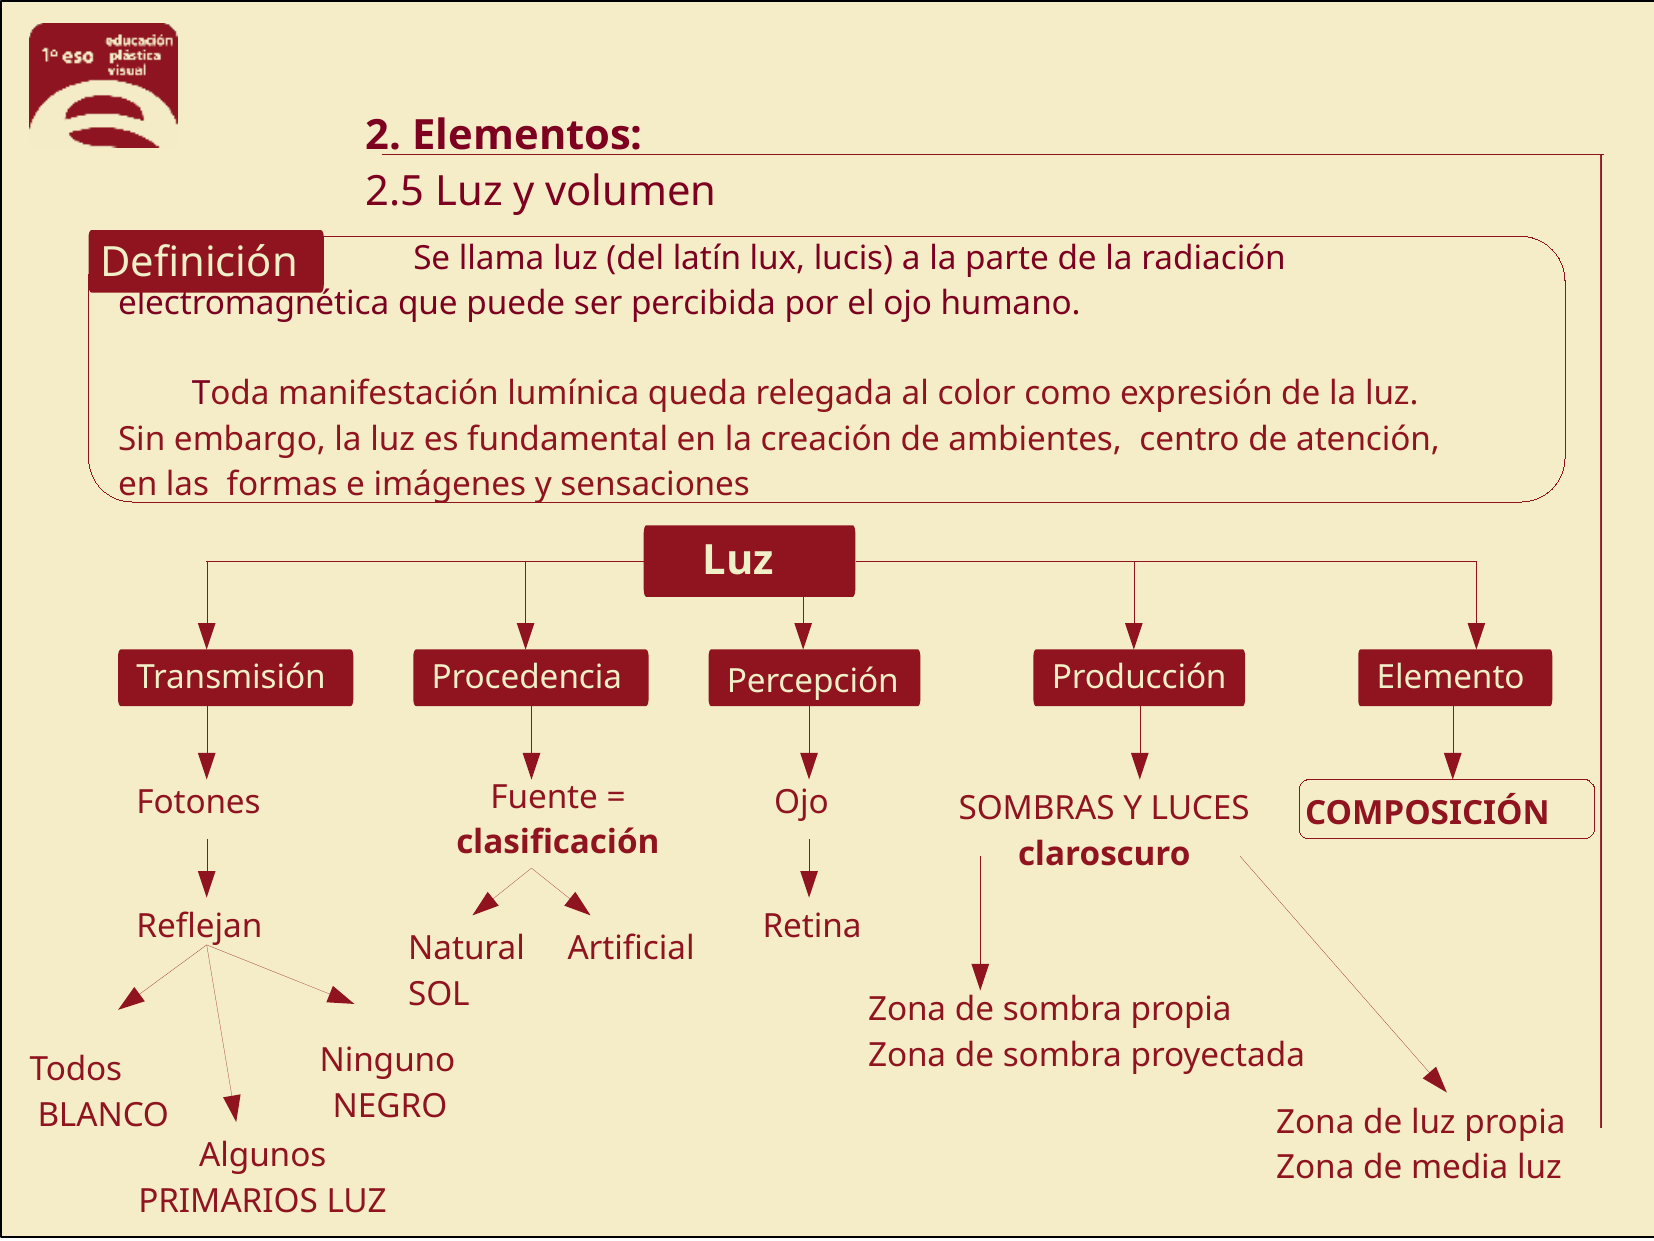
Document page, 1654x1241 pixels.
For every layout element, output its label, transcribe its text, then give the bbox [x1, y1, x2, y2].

text_box COMPOSICIÓN [1305, 785, 1595, 839]
picture [0, 0, 1654, 1241]
text_box Procedencia [431, 649, 656, 703]
text_box Fotones [136, 773, 355, 827]
text_box Transmisión [136, 649, 355, 703]
text_box Definición [100, 230, 313, 290]
title Se llama luz (del latín lux, lucis) a la parte de la radiación electromagnética que puede ser percibida por el ojo humano. Toda manifestación lumínica queda relegada al color como expresión de la luz. Sin embargo, la luz es fundamental en la creación de ambientes, centro de atención, en las formas e imágenes y sensaciones [118, 248, 1565, 491]
text_box Zona de sombra propia Zona de sombra proyectada [868, 990, 1341, 1071]
text_box Fuente = clasificación [431, 777, 686, 859]
text_box Producción [1051, 649, 1270, 703]
text_box Reflejan [136, 897, 296, 951]
text_box Luz [702, 531, 868, 585]
text_box Algunos PRIMARIOS LUZ [112, 1136, 414, 1217]
text_box Ojo [774, 773, 875, 827]
text_box Zona de luz propia Zona de media luz [1276, 1098, 1619, 1188]
text_box Percepción [726, 649, 945, 709]
title 2. Elementos: [265, 59, 1571, 134]
text_box Todos BLANCO [29, 1050, 178, 1131]
title 2.5 Luz y volumen [265, 159, 827, 220]
text_box Ninguno NEGRO [319, 1039, 461, 1124]
text_box SOMBRAS Y LUCES claroscuro [927, 789, 1282, 871]
text_box Artificial [567, 929, 727, 1010]
text_box Natural SOL [408, 929, 567, 1010]
text_box Elemento [1376, 649, 1595, 703]
text_box Retina [762, 897, 892, 951]
